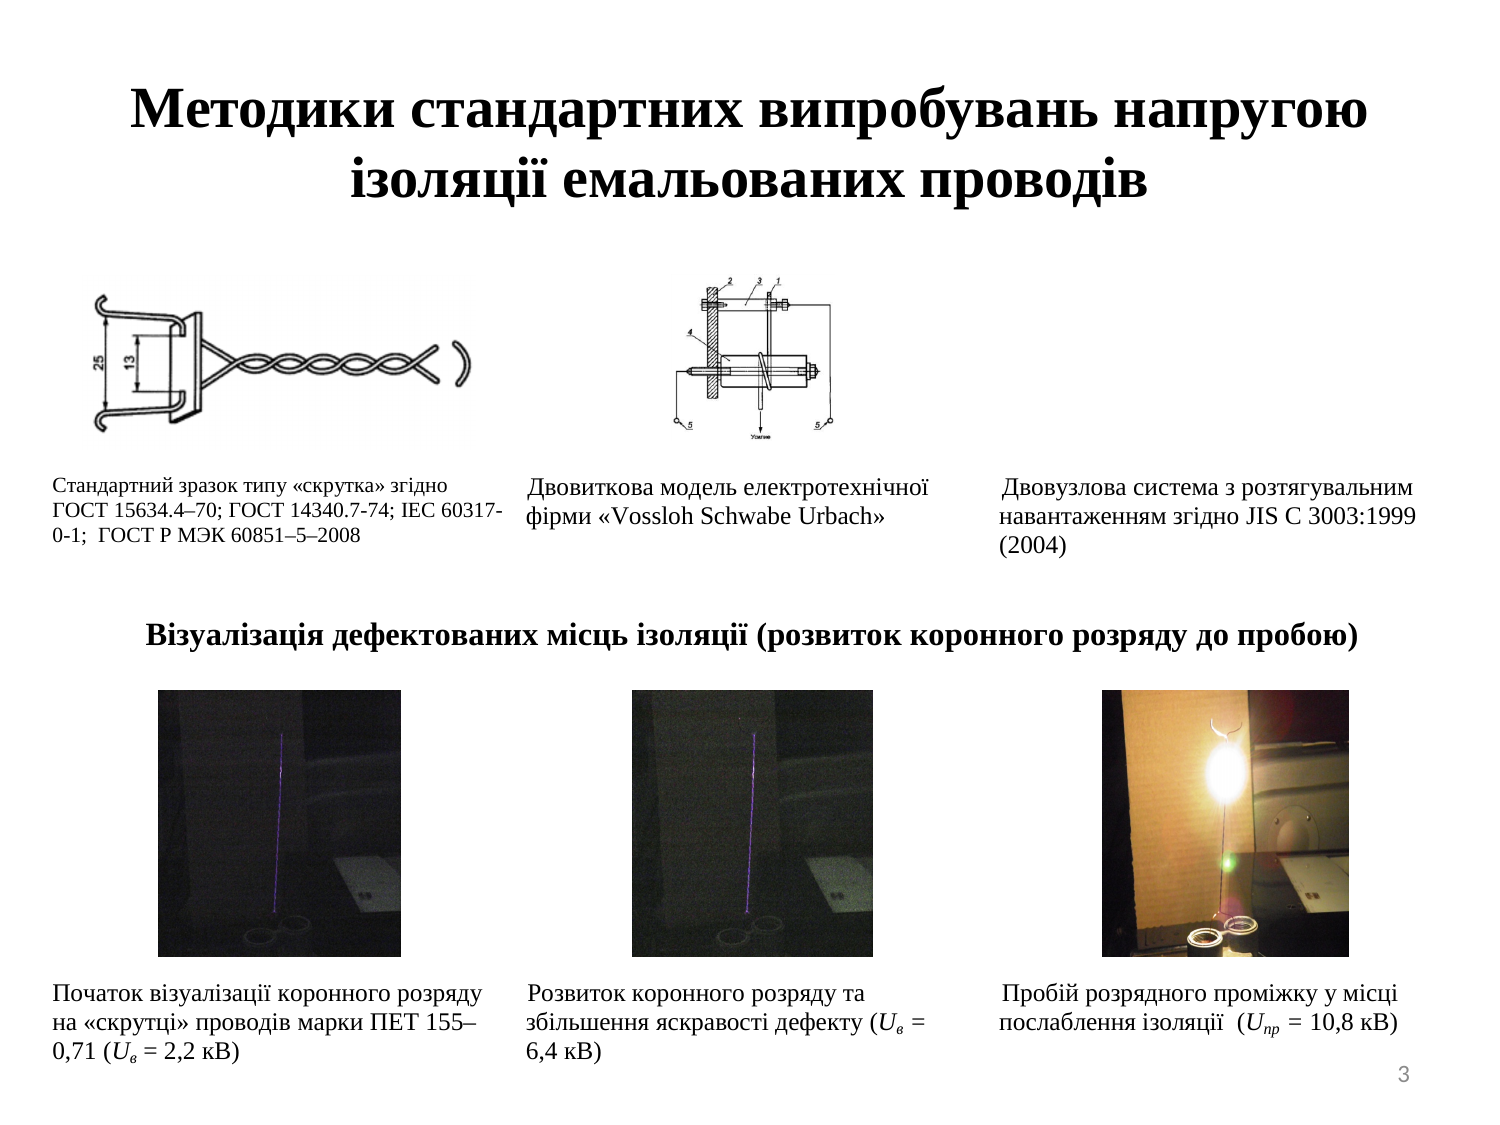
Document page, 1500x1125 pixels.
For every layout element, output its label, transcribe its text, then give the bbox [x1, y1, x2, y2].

title Методики стандартних випробувань напругою ізоляції емальованих проводів [75, 45, 1425, 233]
picture [41, 236, 1465, 1110]
